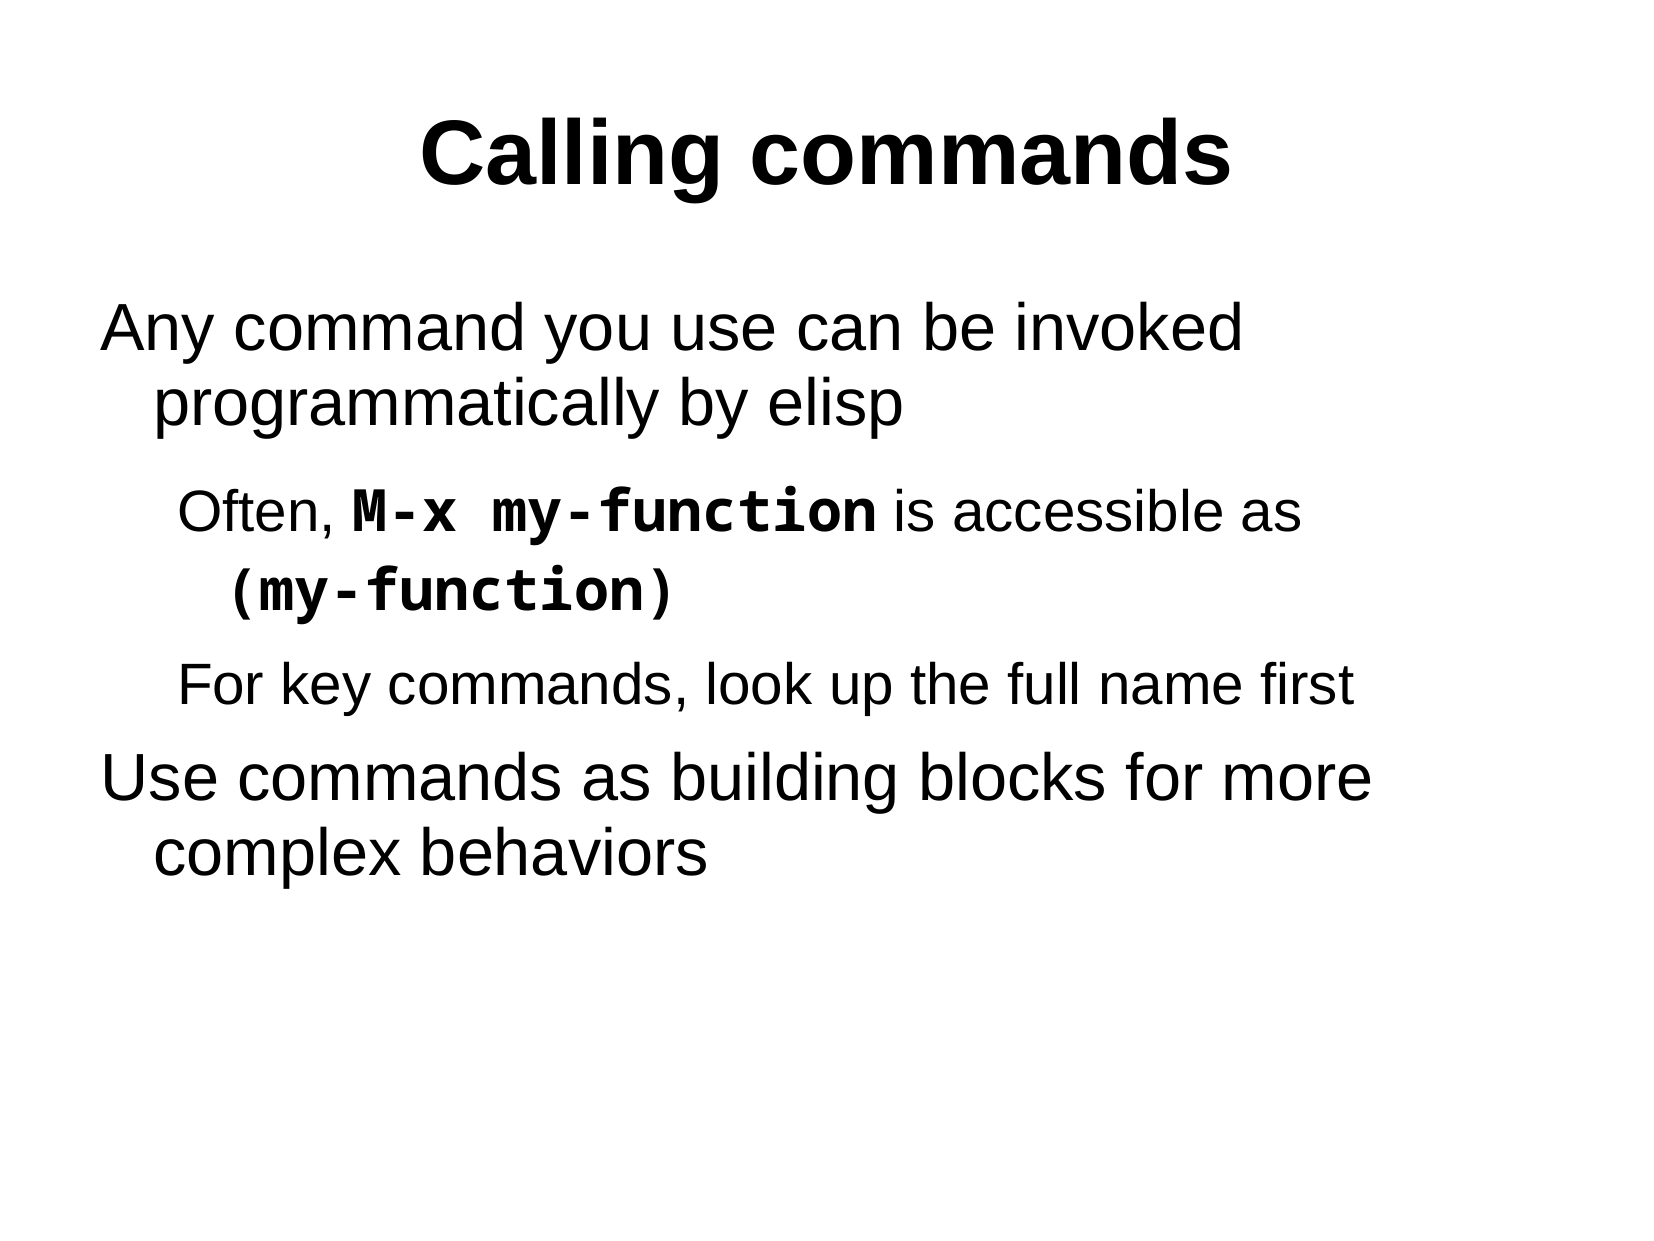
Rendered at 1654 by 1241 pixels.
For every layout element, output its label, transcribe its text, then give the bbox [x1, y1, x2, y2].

list Any command you use can be invoked programmatically by elisp Often, M-x my-function is accessible as (my-function) For key commands, look up the full name first Use commands as building blocks for more complex behaviors [82, 290, 1571, 1094]
title Calling commands [82, 56, 1571, 250]
